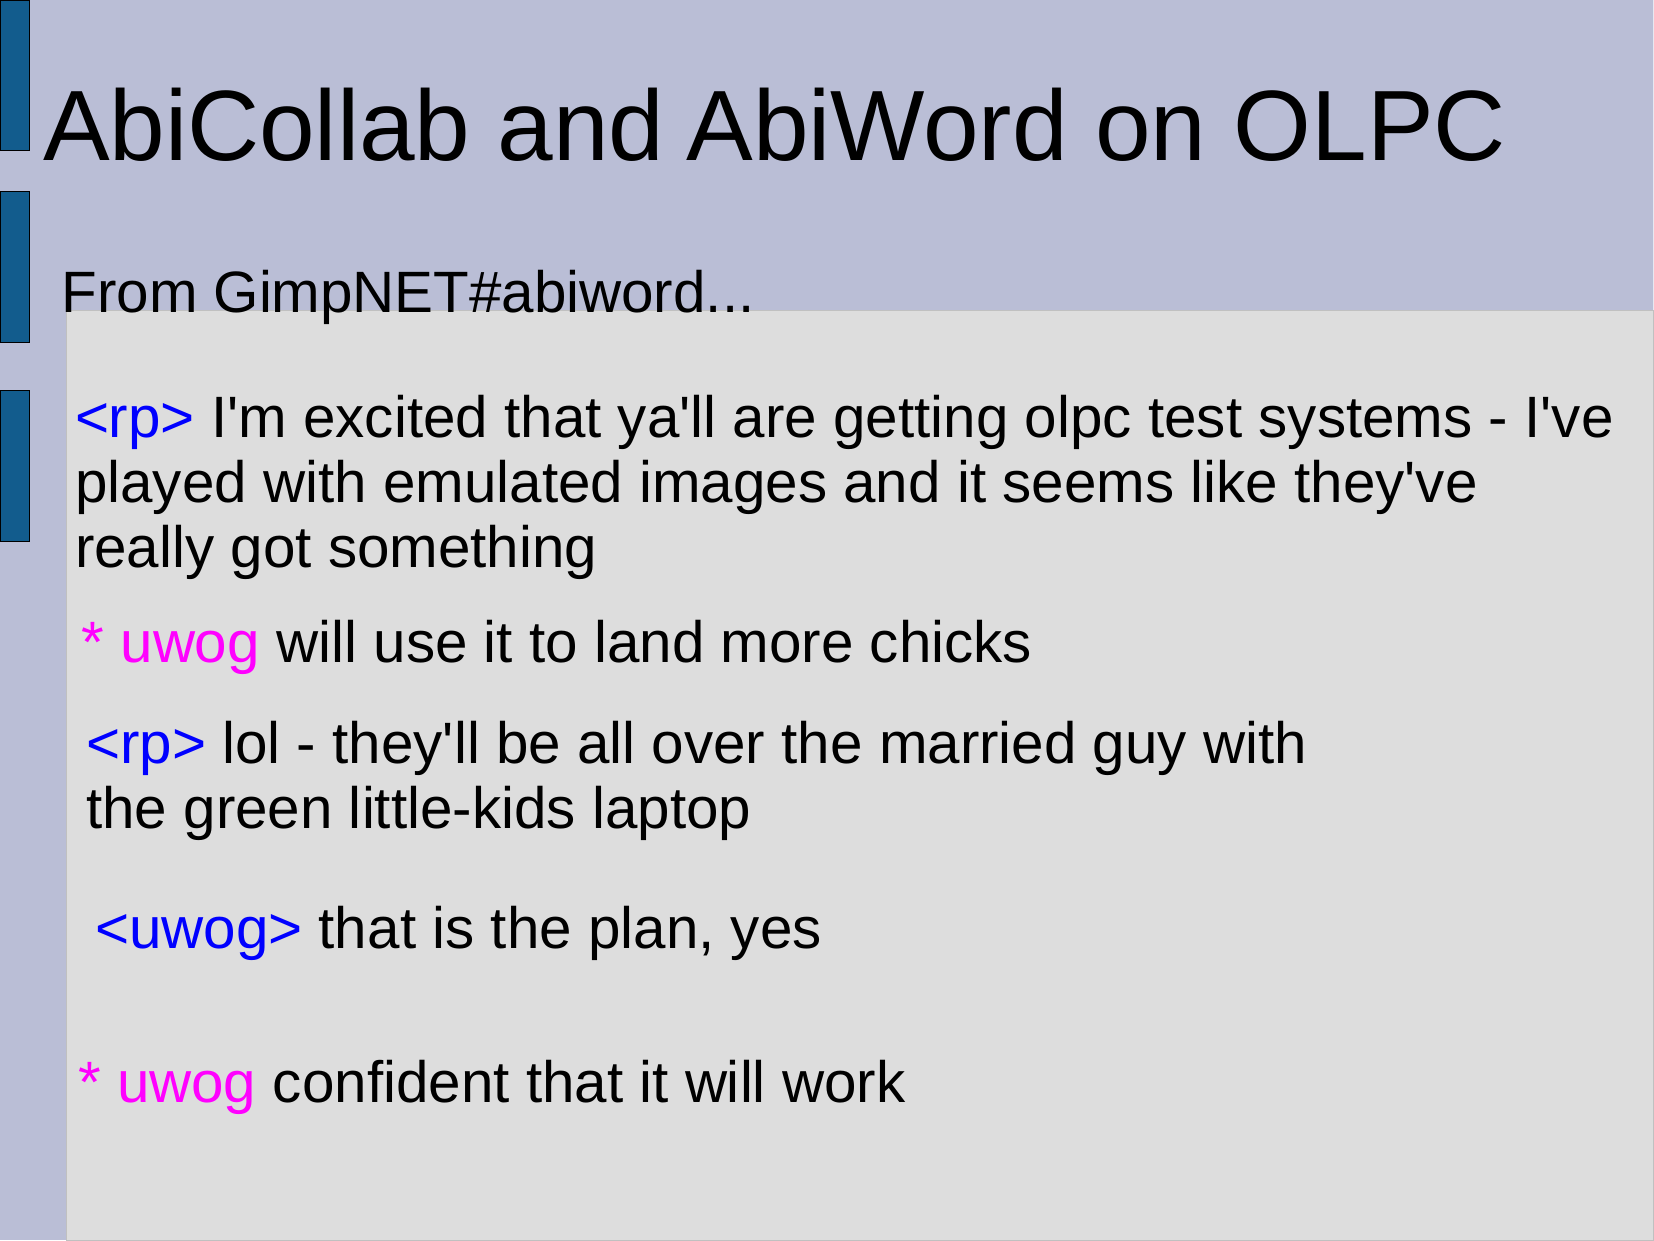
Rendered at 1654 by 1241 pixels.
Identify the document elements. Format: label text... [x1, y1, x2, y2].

text_box <rp> I'm excited that ya'll are getting olpc test systems - I've played with emulated images and it seems like they've really got something [60, 377, 1637, 592]
text_box * uwog will use it to land more chicks [66, 602, 1048, 683]
text_box <rp> lol - they'll be all over the married guy with the green little-kids laptop [71, 703, 1340, 848]
text_box From GimpNET#abiword... [46, 252, 770, 333]
text_box * uwog confident that it will work [63, 1042, 921, 1123]
text_box AbiCollab and AbiWord on OLPC [17, 62, 1525, 190]
text_box <uwog> that is the plan, yes [80, 888, 836, 969]
